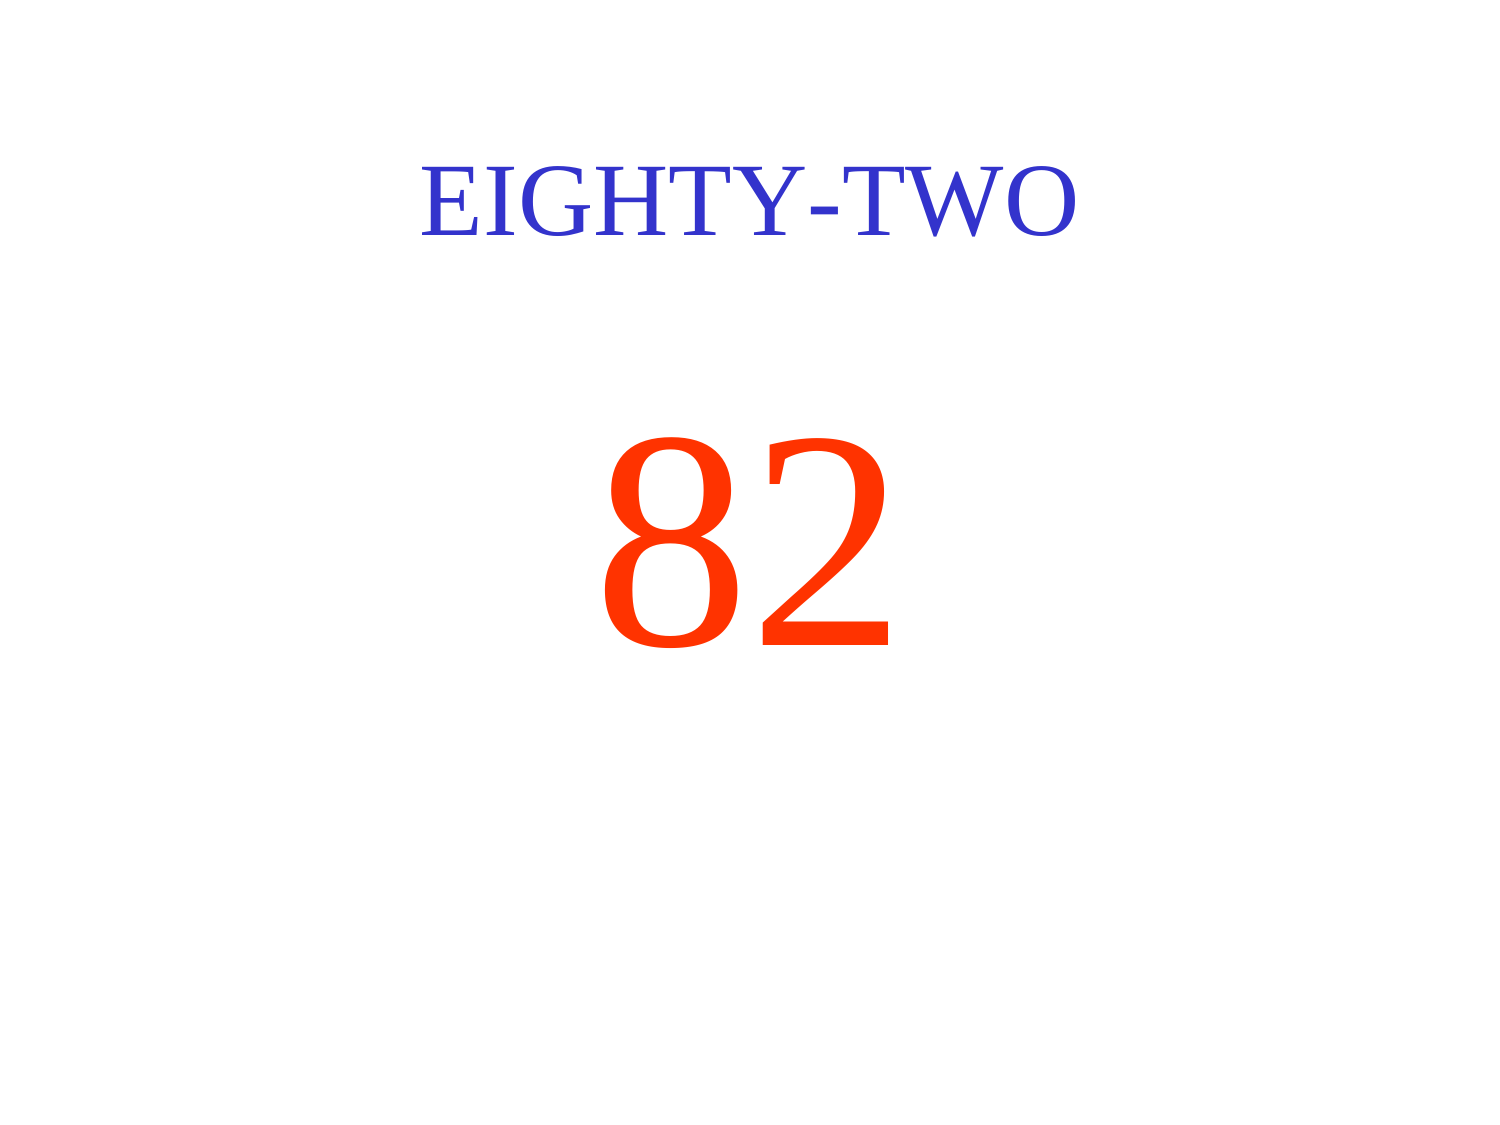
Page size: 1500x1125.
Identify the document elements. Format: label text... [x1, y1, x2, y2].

list 82 [112, 324, 1388, 1000]
title EIGHTY-TWO [112, 99, 1388, 288]
